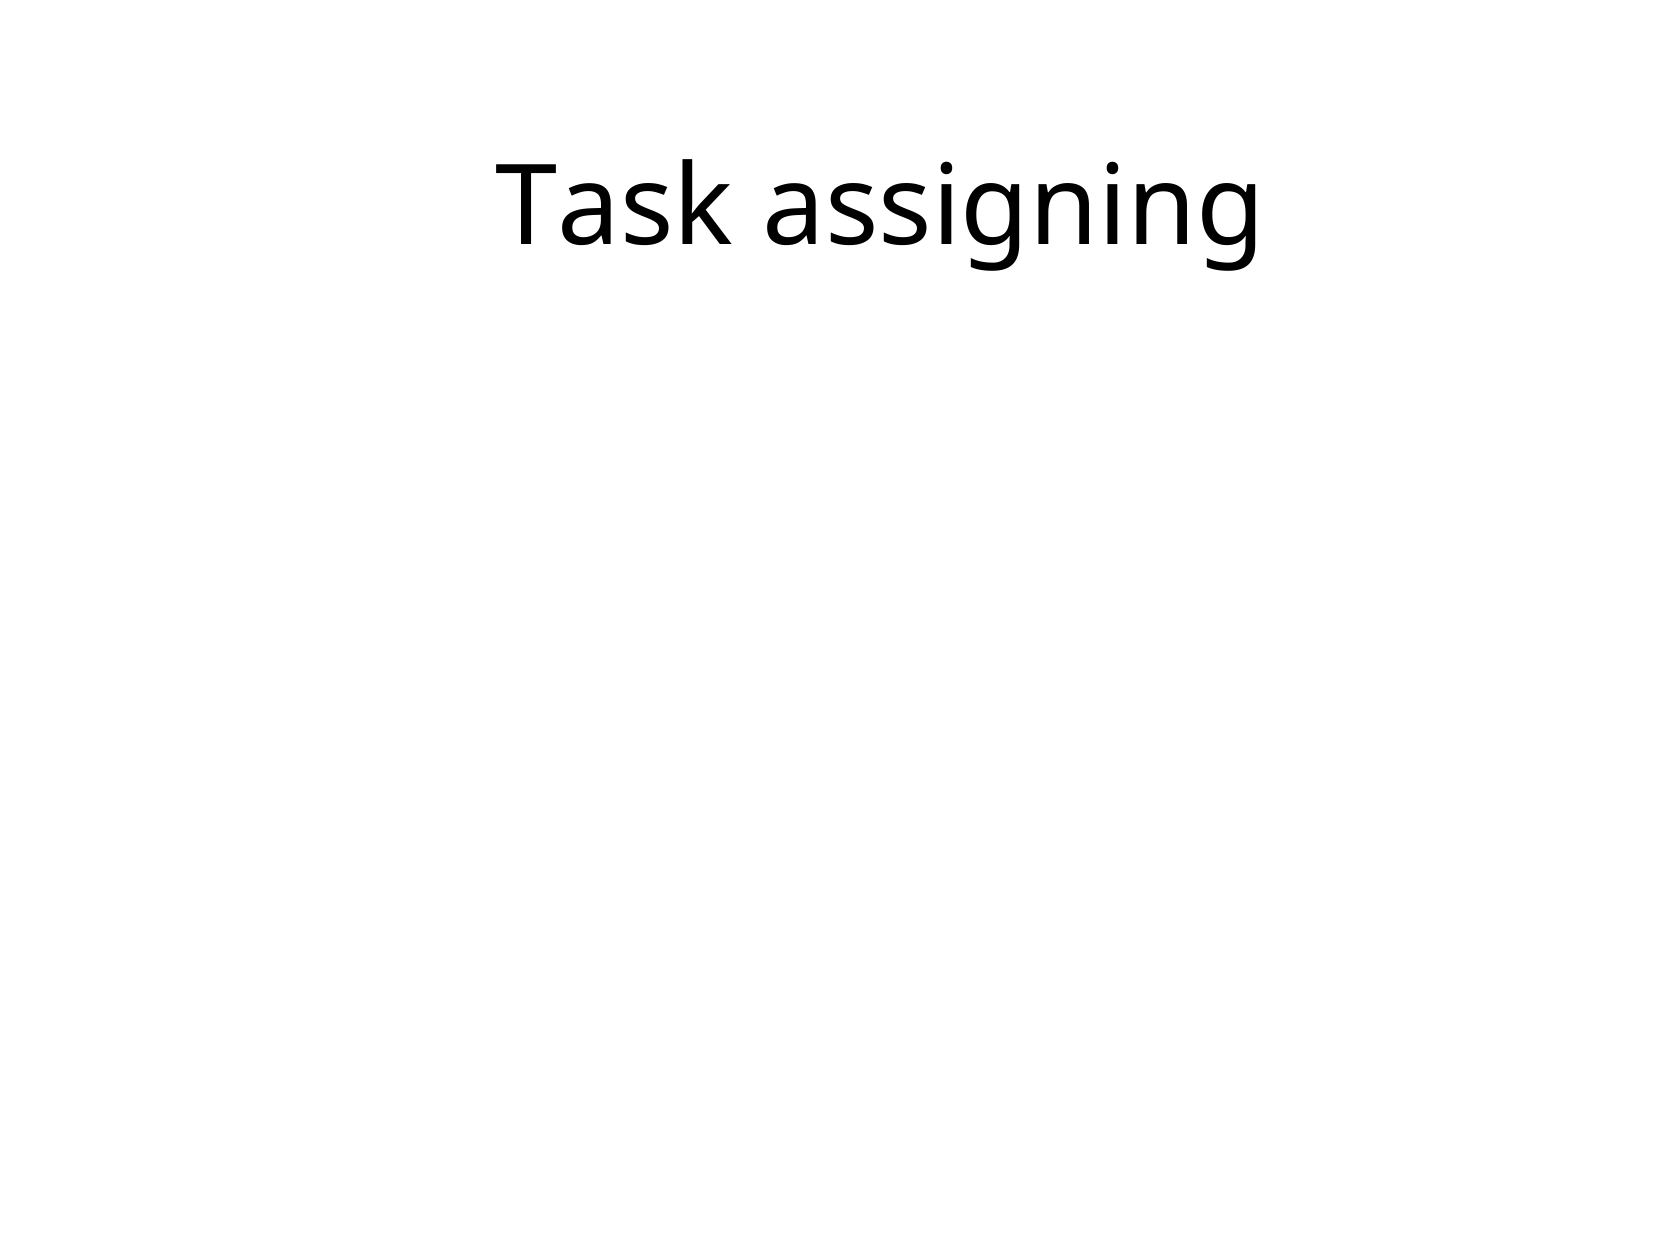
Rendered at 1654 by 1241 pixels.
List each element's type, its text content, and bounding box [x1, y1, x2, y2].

text_box [0, 0, 1654, 1241]
text_box Task assigning [495, 125, 1303, 258]
